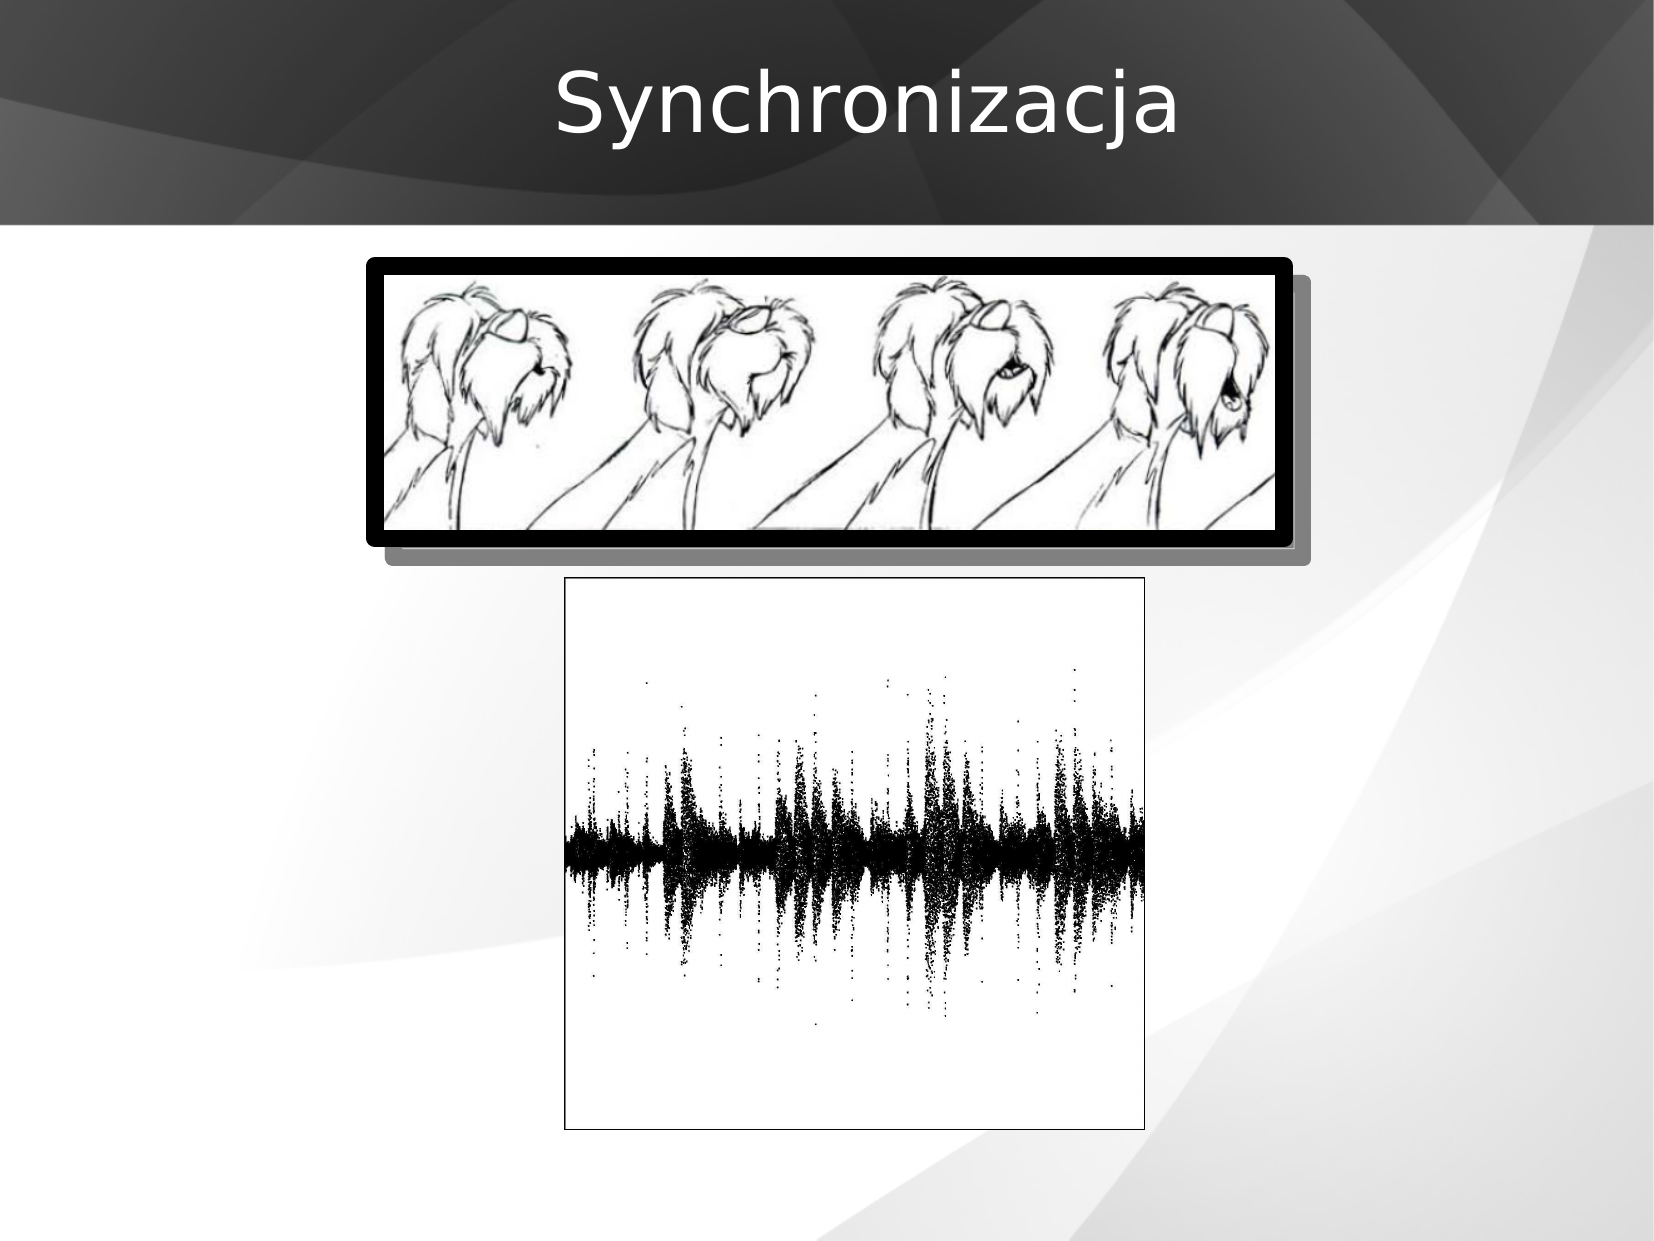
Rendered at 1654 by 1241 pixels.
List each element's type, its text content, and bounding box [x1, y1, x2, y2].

picture [0, 0, 1654, 1241]
title Synchronizacja [124, 0, 1613, 208]
